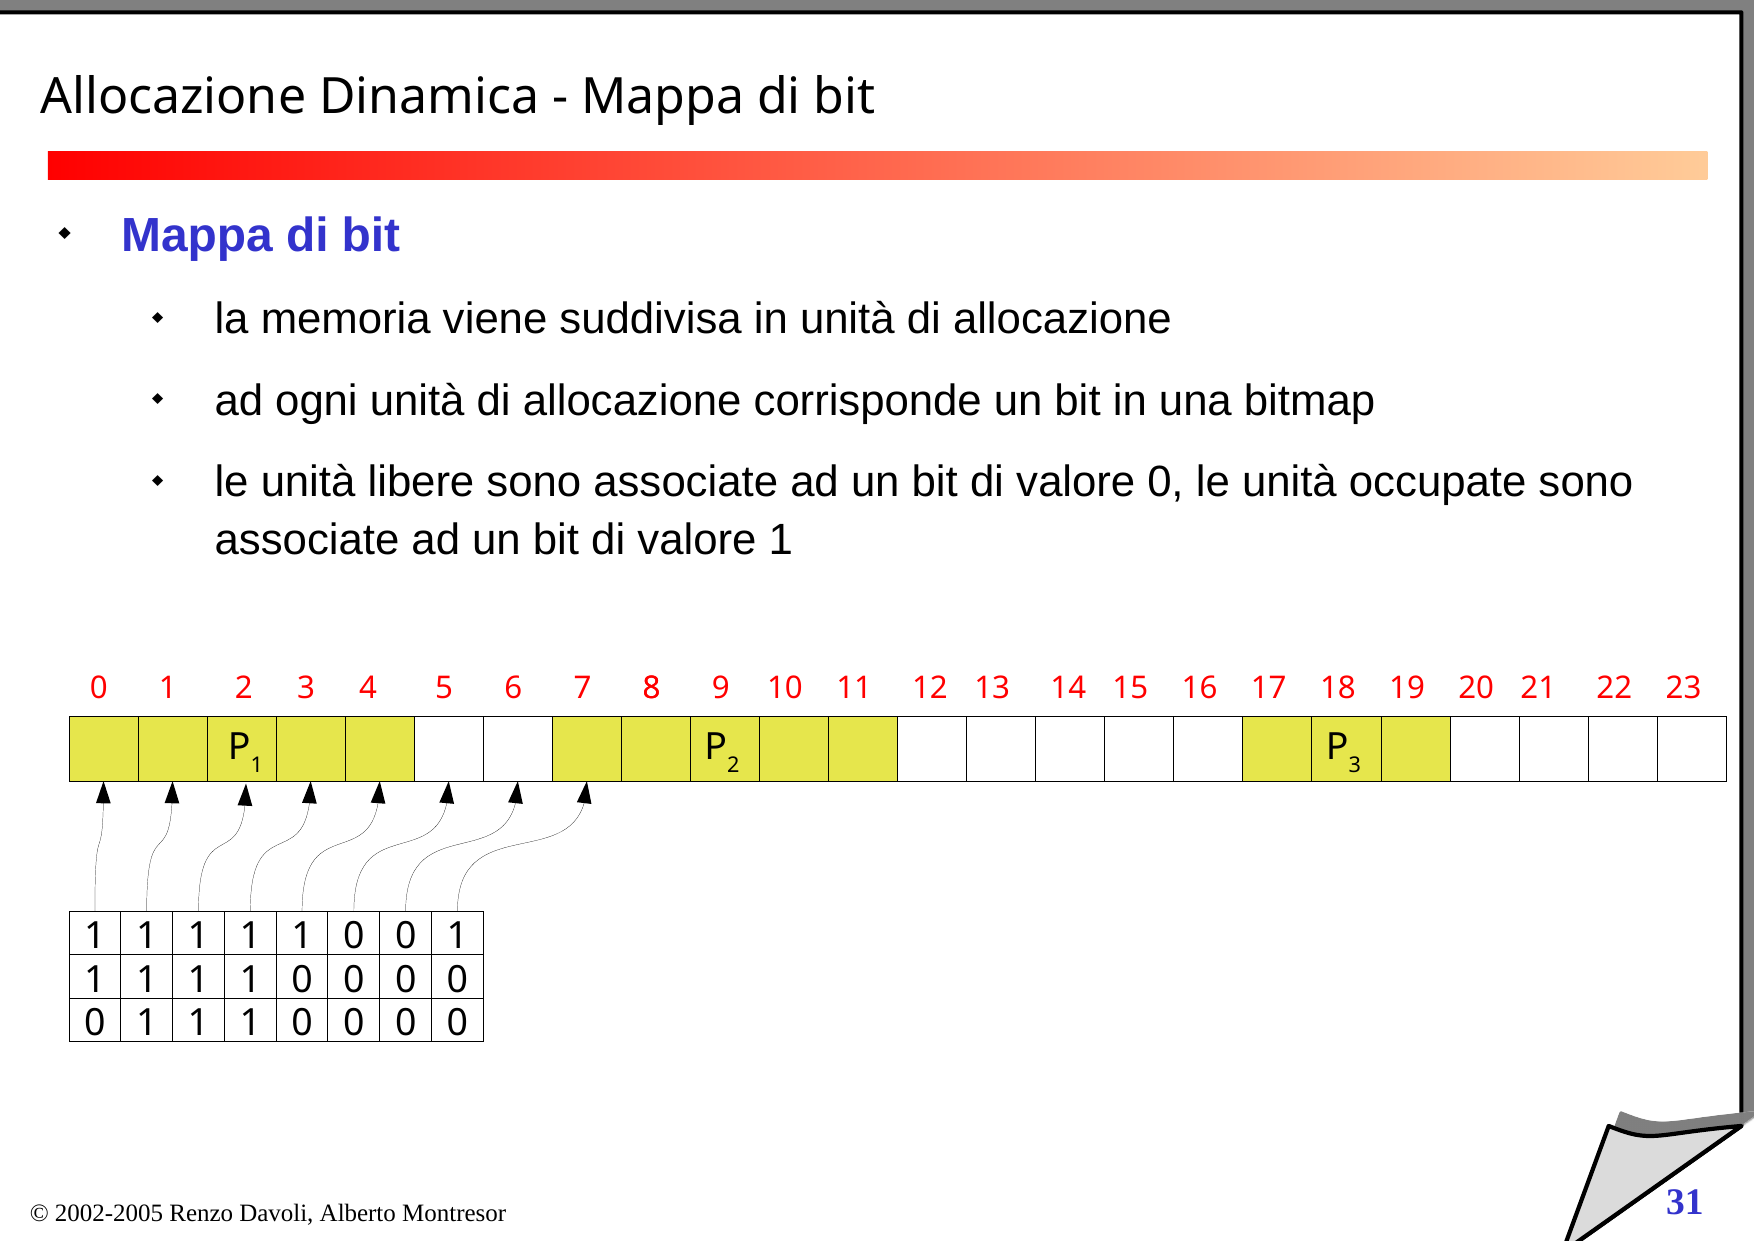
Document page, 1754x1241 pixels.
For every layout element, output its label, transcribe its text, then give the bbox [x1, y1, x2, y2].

text_box P2 [704, 717, 743, 784]
text_box 1 [224, 998, 276, 1042]
text_box 8 [642, 662, 666, 711]
text_box 6 [504, 662, 527, 711]
text_box 18 [1320, 662, 1361, 711]
text_box 20 [1458, 662, 1503, 711]
text_box 1 [224, 954, 276, 998]
text_box 11 [836, 662, 877, 711]
text_box 5 [435, 662, 458, 711]
text_box 0 [69, 998, 120, 1042]
text_box 21 [1520, 662, 1561, 711]
text_box MMU [750, 152, 754, 179]
text_box 0 [379, 911, 431, 954]
text_box 10 [767, 662, 808, 711]
text_box 1 [172, 911, 224, 954]
text_box 1 [224, 911, 276, 954]
text_box 12 [912, 662, 953, 711]
text_box 0 [89, 662, 113, 711]
text_box 0 [327, 998, 379, 1042]
text_box [552, 716, 897, 782]
text_box 7 [573, 662, 596, 711]
text_box 4 [359, 662, 382, 711]
text_box 17 [1250, 662, 1291, 711]
text_box 0 [327, 911, 379, 954]
text_box P3 [1325, 717, 1365, 784]
text_box [1242, 716, 1450, 782]
text_box 1 [120, 998, 172, 1042]
text_box 0 [276, 954, 327, 998]
text_box 14 [1050, 662, 1091, 711]
text_box 0 [276, 998, 327, 1042]
text_box 1 [172, 954, 224, 998]
text_box 0 [431, 998, 484, 1042]
text_box 1 [120, 911, 172, 954]
title Allocazione Dinamica - Mappa di bit [40, 49, 1714, 144]
text_box [69, 716, 414, 782]
text_box 2 [234, 662, 258, 711]
text_box 23 [1665, 662, 1711, 711]
text_box 22 [1596, 662, 1642, 711]
text_box 1 [120, 954, 172, 998]
text_box 1 [431, 911, 484, 954]
text_box 0 [379, 954, 431, 998]
text_box 1 [276, 911, 327, 954]
text_box 16 [1181, 662, 1222, 711]
list Mappa di bit la memoria viene suddivisa in unità di allocazione ad ogni unità di allocazione corrisponde un bit in una bitmap le unità libere sono associate ad un bit di valore 0, le unità occupate sono associate ad un bit di valore 1 [58, 206, 1696, 619]
text_box 0 [327, 954, 379, 998]
text_box 1 [172, 998, 224, 1042]
text_box 1 [69, 954, 120, 998]
text_box 13 [974, 662, 1015, 711]
text_box 0 [431, 954, 484, 998]
text_box 1 [158, 662, 179, 711]
text_box 1 [69, 911, 120, 954]
text_box 0 [379, 998, 431, 1042]
text_box 9 [711, 662, 735, 711]
text_box P1 [227, 717, 265, 784]
text_box 19 [1389, 662, 1430, 711]
text_box 3 [297, 662, 320, 711]
text_box 15 [1112, 662, 1153, 711]
